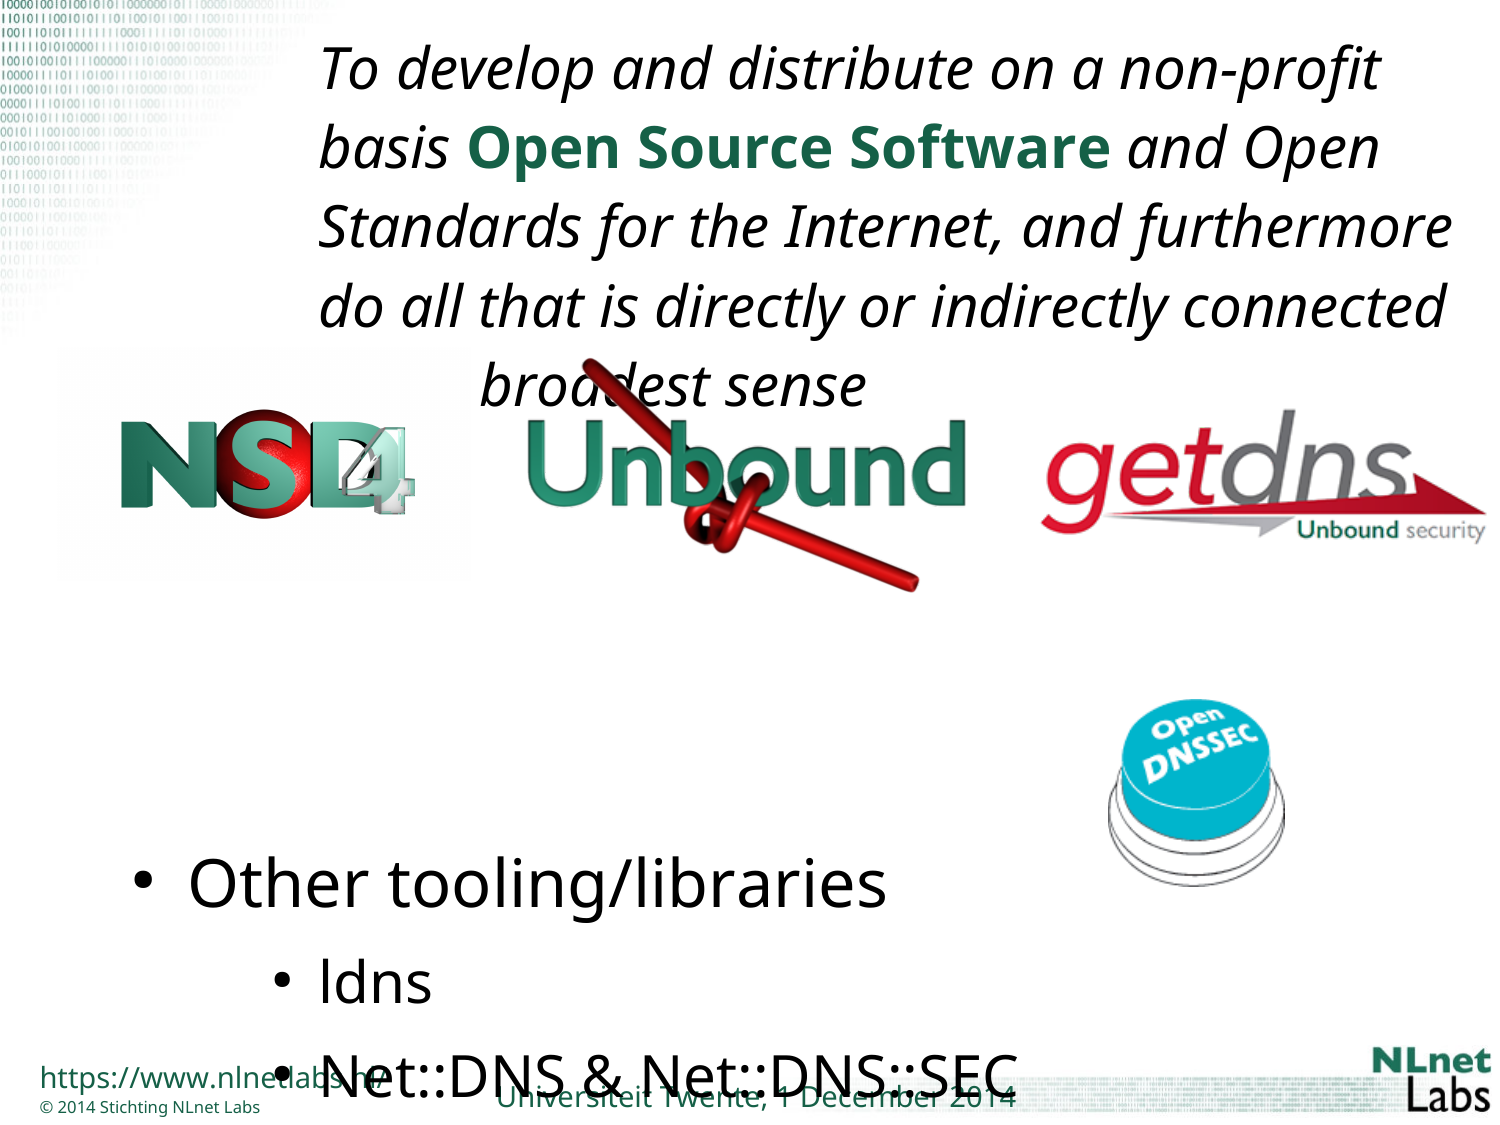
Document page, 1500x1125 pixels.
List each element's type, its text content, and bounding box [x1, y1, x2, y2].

picture [774, 1037, 1492, 1124]
picture [0, 0, 471, 581]
picture [1031, 398, 1500, 557]
picture [495, 349, 998, 601]
picture [779, 1060, 801, 1092]
picture [804, 1088, 816, 1105]
picture [1108, 699, 1285, 887]
list To develop and distribute on a non-profit basis Open Source Software and Open Standards for the Internet, and furthermore do all that is directly or indirectly connected in the broadest sense Other tooling/libraries ldns Net::DNS & Net::DNS::SEC [75, 26, 1463, 884]
